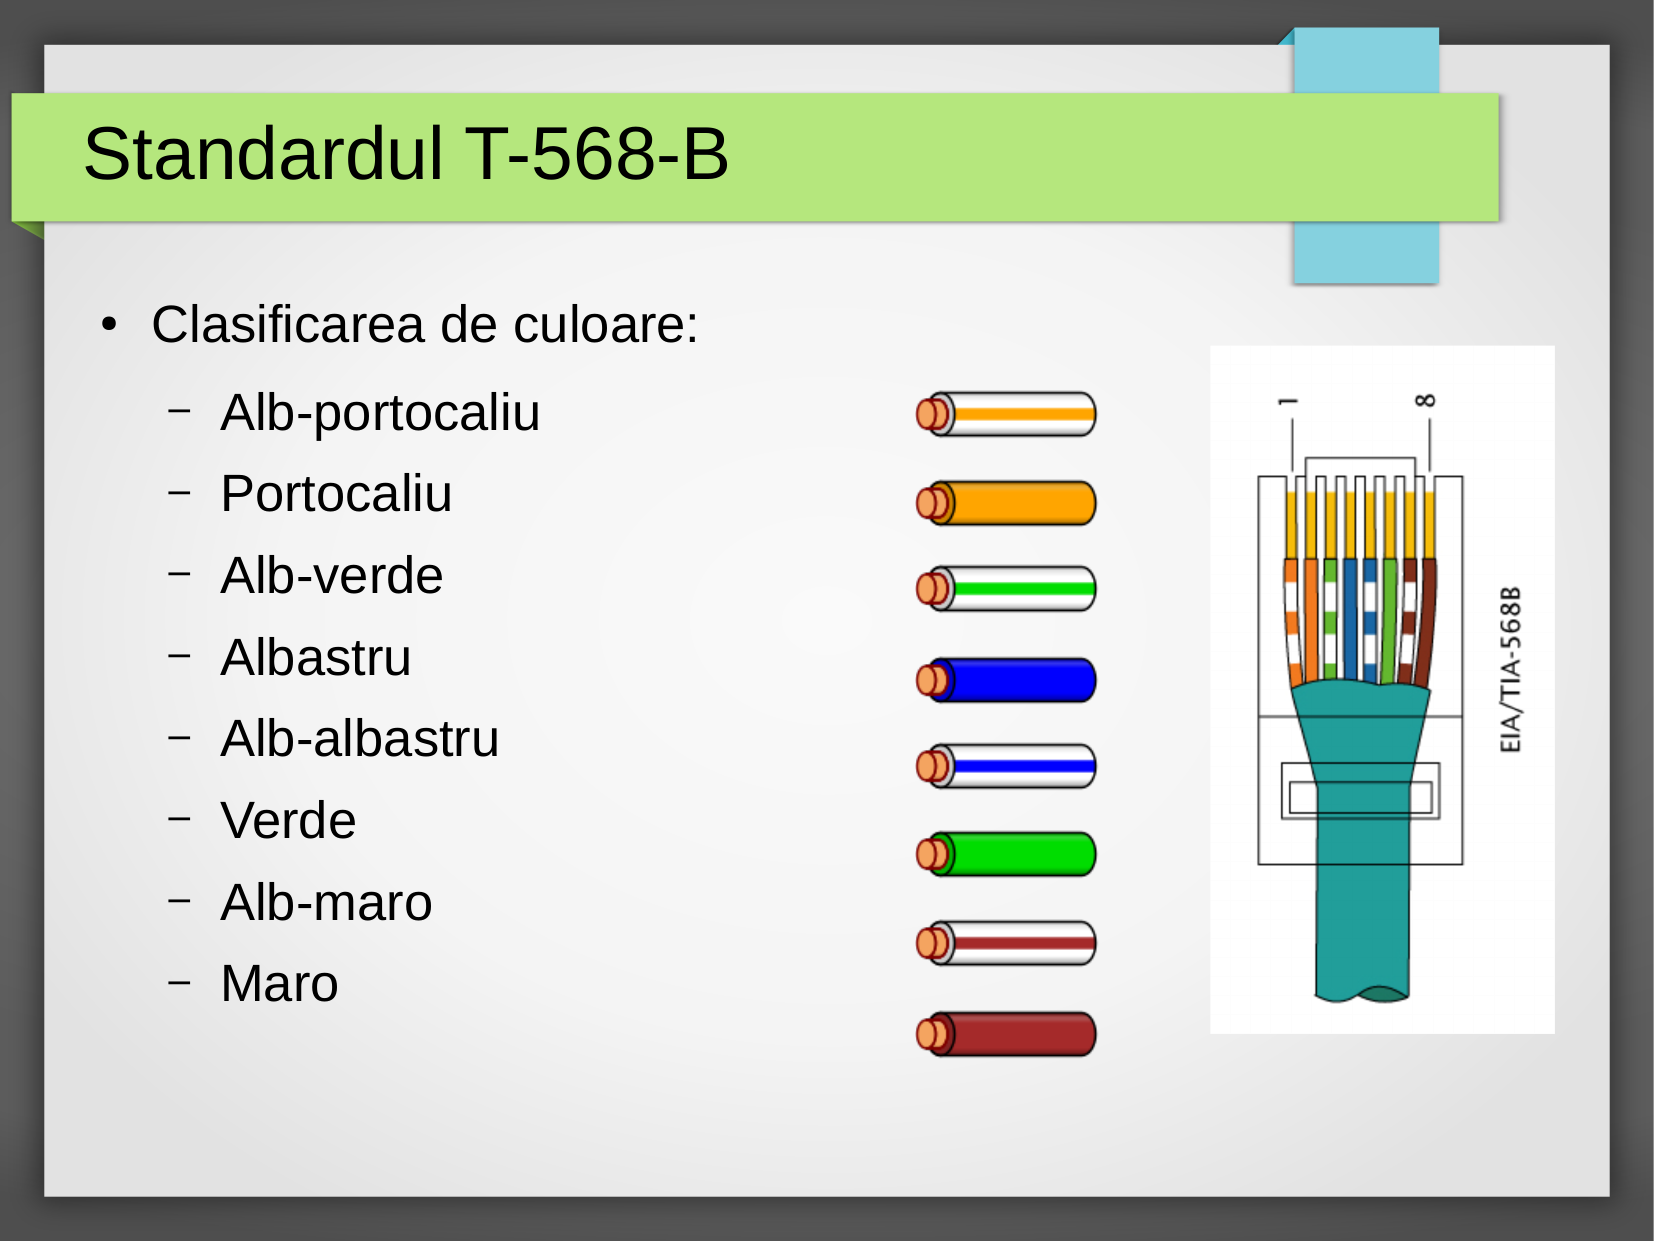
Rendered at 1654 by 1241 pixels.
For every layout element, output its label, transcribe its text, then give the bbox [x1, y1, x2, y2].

picture [0, 0, 1654, 1241]
list Clasificarea de culoare: Alb-portocaliu Portocaliu Alb-verde Albastru Alb-albastru Verde Alb-maro Maro [82, 295, 1571, 1015]
title Standardul T-568-B [82, 94, 1264, 213]
